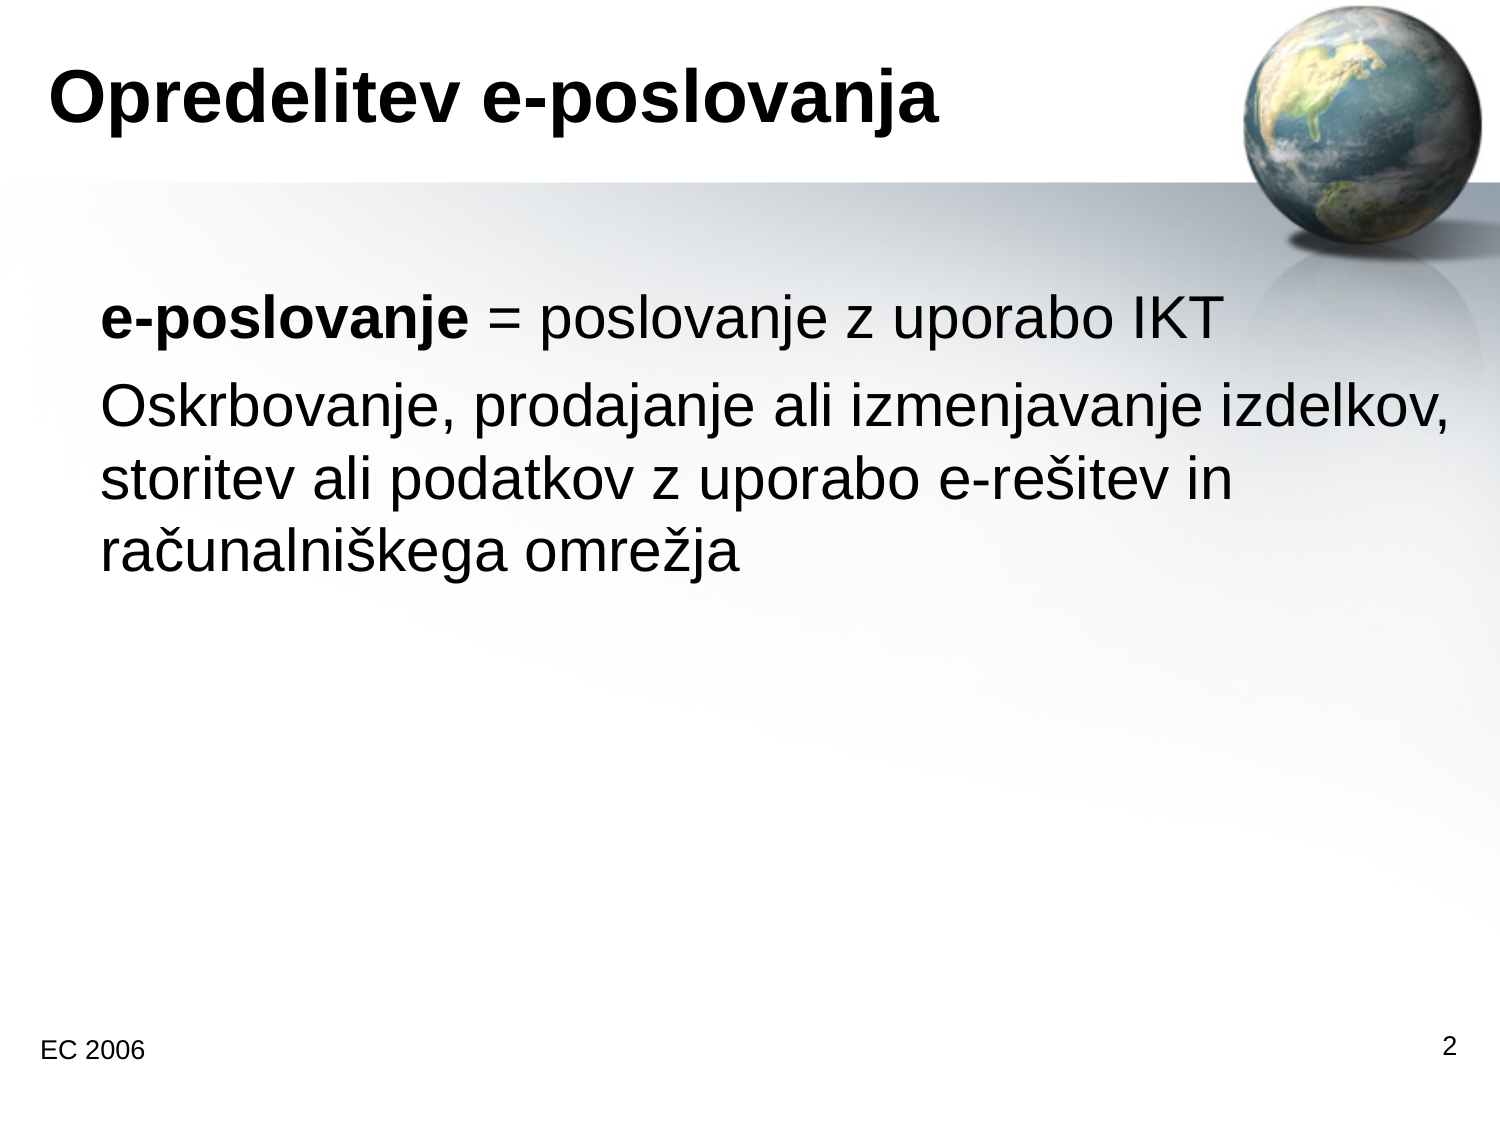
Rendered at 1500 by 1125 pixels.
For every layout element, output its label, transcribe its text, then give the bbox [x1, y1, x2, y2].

text_box EC 2006 [25, 1025, 338, 1101]
title Opredelitev e-poslovanja [33, 22, 1239, 162]
list e-poslovanje = poslovanje z uporabo IKT Oskrbovanje, prodajanje ali izmenjavanje izdelkov, storitev ali podatkov z uporabo e-rešitev in računalniškega omrežja [29, 271, 1471, 995]
text_box <number> [1159, 1020, 1473, 1096]
picture [0, 0, 1500, 1125]
